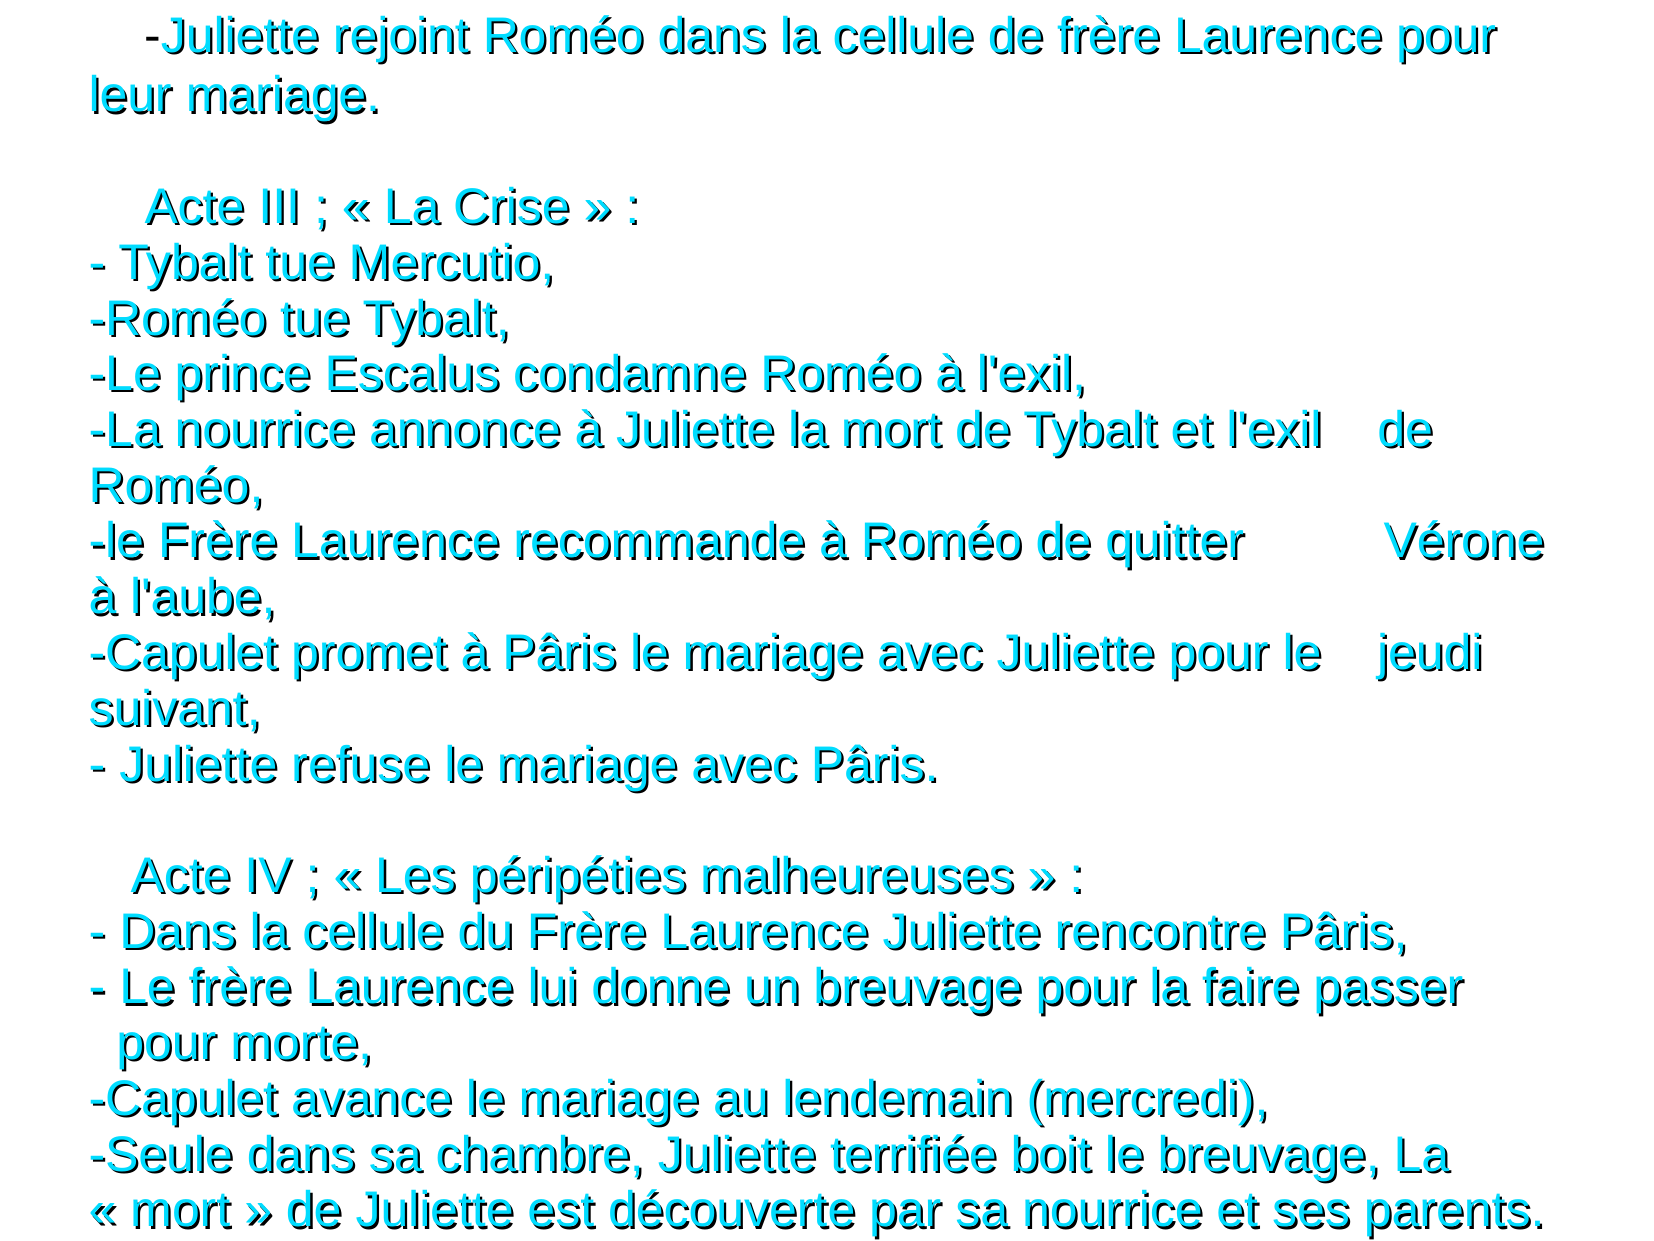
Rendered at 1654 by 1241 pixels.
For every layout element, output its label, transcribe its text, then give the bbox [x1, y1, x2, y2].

subtitle -Juliette rejoint Roméo dans la cellule de frère Laurence pour leur mariage. Acte III ; « La Crise » : - Tybalt tue Mercutio, -Roméo tue Tybalt, -Le prince Escalus condamne Roméo à l'exil, -La nourrice annonce à Juliette la mort de Tybalt et l'exil de Roméo, -le Frère Laurence recommande à Roméo de quitter Vérone à l'aube, -Capulet promet à Pâris le mariage avec Juliette pour le jeudi suivant, - Juliette refuse le mariage avec Pâris. Acte IV ; « Les péripéties malheureuses » : - Dans la cellule du Frère Laurence Juliette rencontre Pâris, - Le frère Laurence lui donne un breuvage pour la faire passer pour morte, -Capulet avance le mariage au lendemain (mercredi), -Seule dans sa chambre, Juliette terrifiée boit le breuvage, La « mort » de Juliette est découverte par sa nourrice et ses parents. [88, 0, 1577, 1241]
